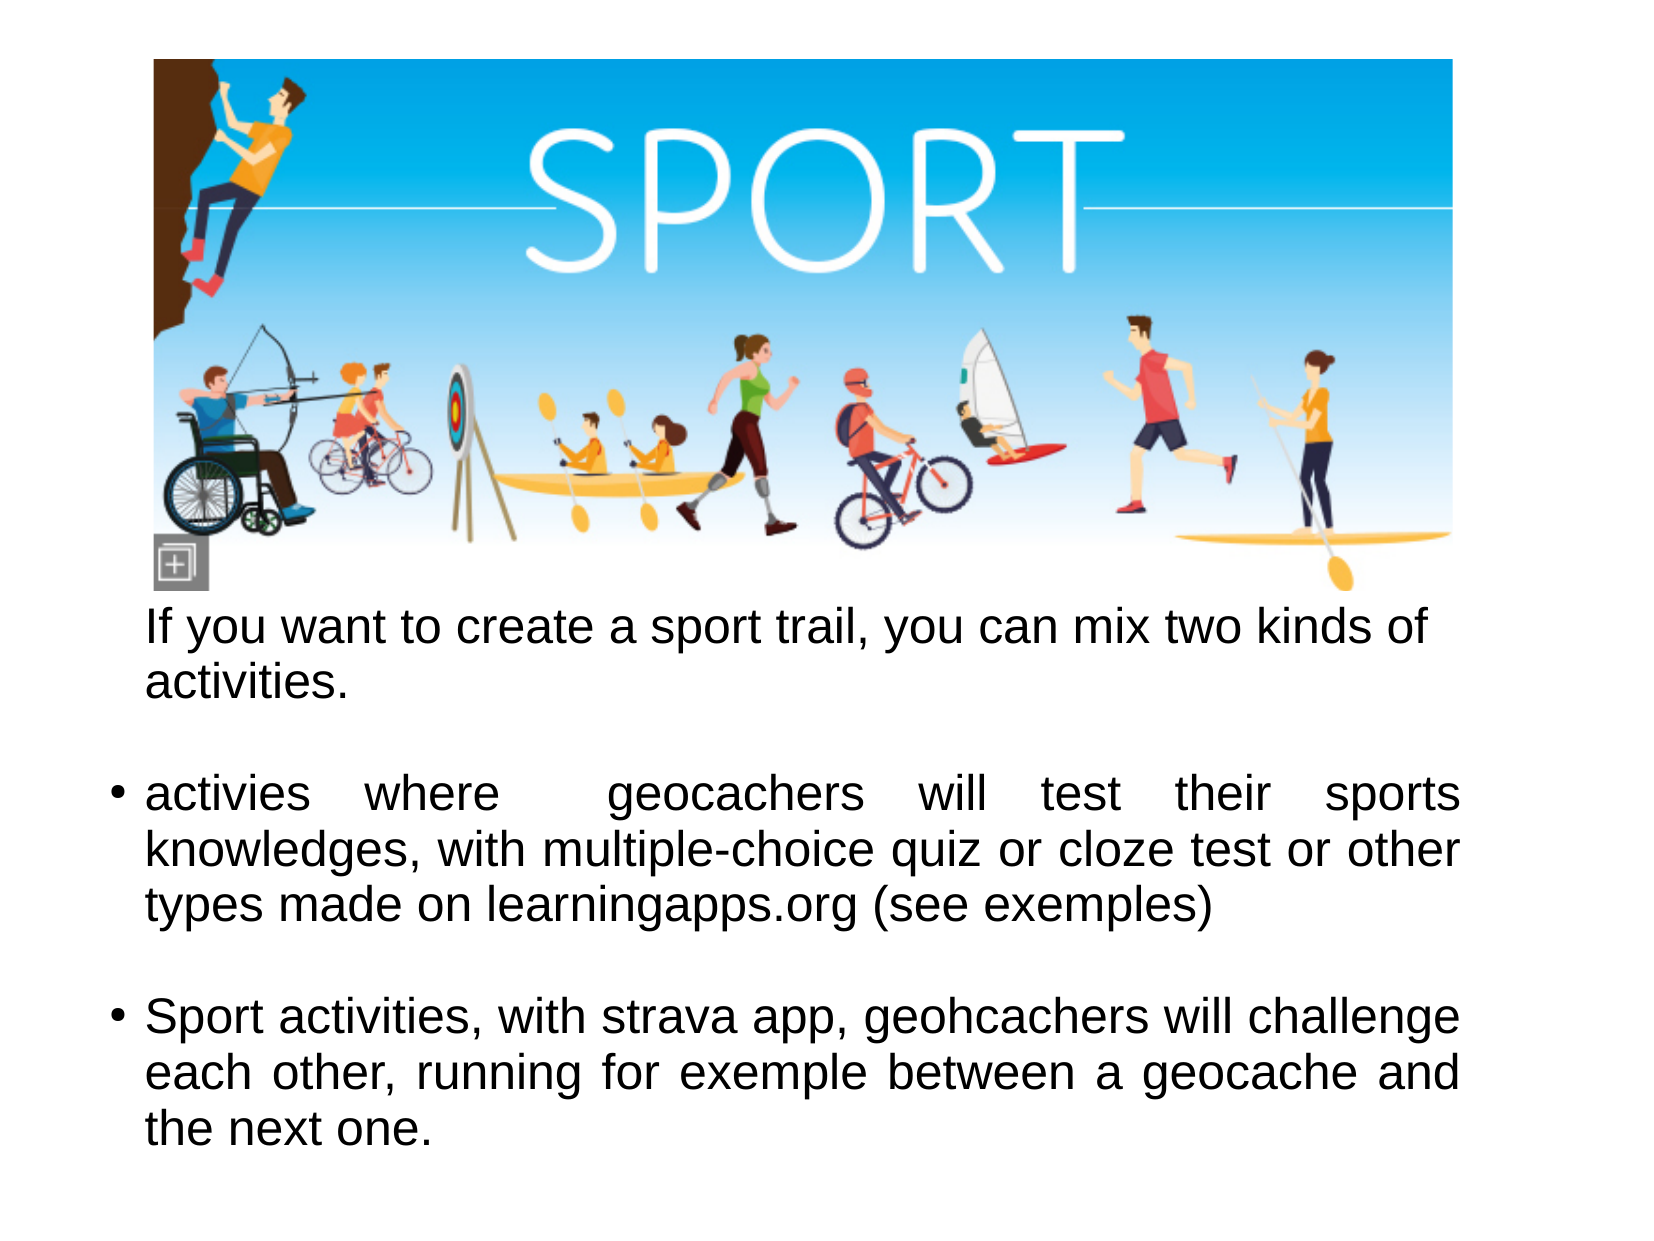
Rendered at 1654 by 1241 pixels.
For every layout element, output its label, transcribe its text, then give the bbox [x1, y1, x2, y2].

text_box If you want to create a sport trail, you can mix two kinds of activities. activies where geocachers will test their sports knowledges, with multiple-choice quiz or cloze test or other types made on learningapps.org (see exemples) Sport activities, with strava app, geohcachers will challenge each other, running for exemple between a geocache and the next one. [94, 590, 1477, 1178]
picture [153, 59, 1453, 591]
